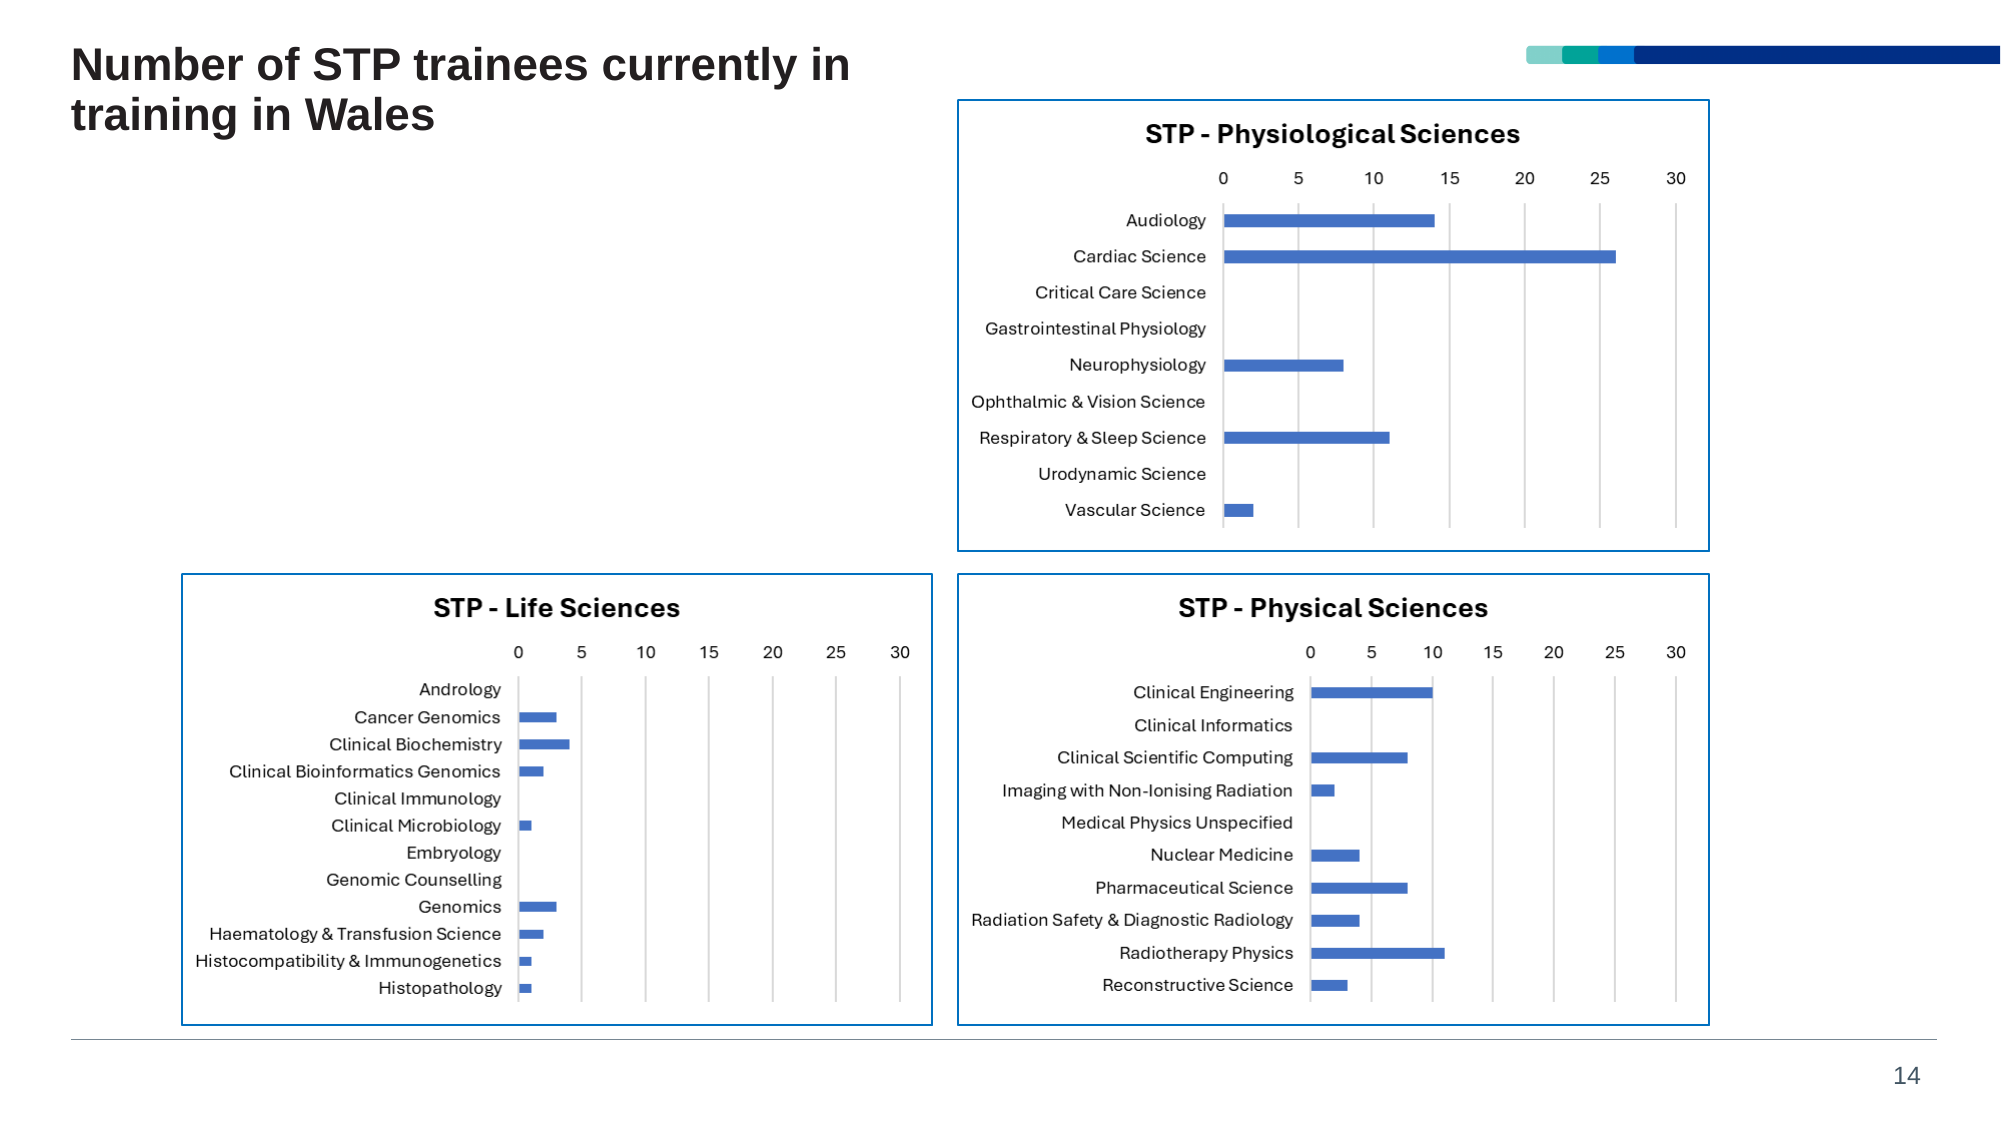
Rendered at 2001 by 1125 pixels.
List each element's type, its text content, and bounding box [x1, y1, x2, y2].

picture [957, 573, 1710, 1026]
picture [957, 99, 1710, 552]
title Number of STP trainees currently in training in Wales [70, 32, 1513, 149]
picture [181, 573, 933, 1026]
